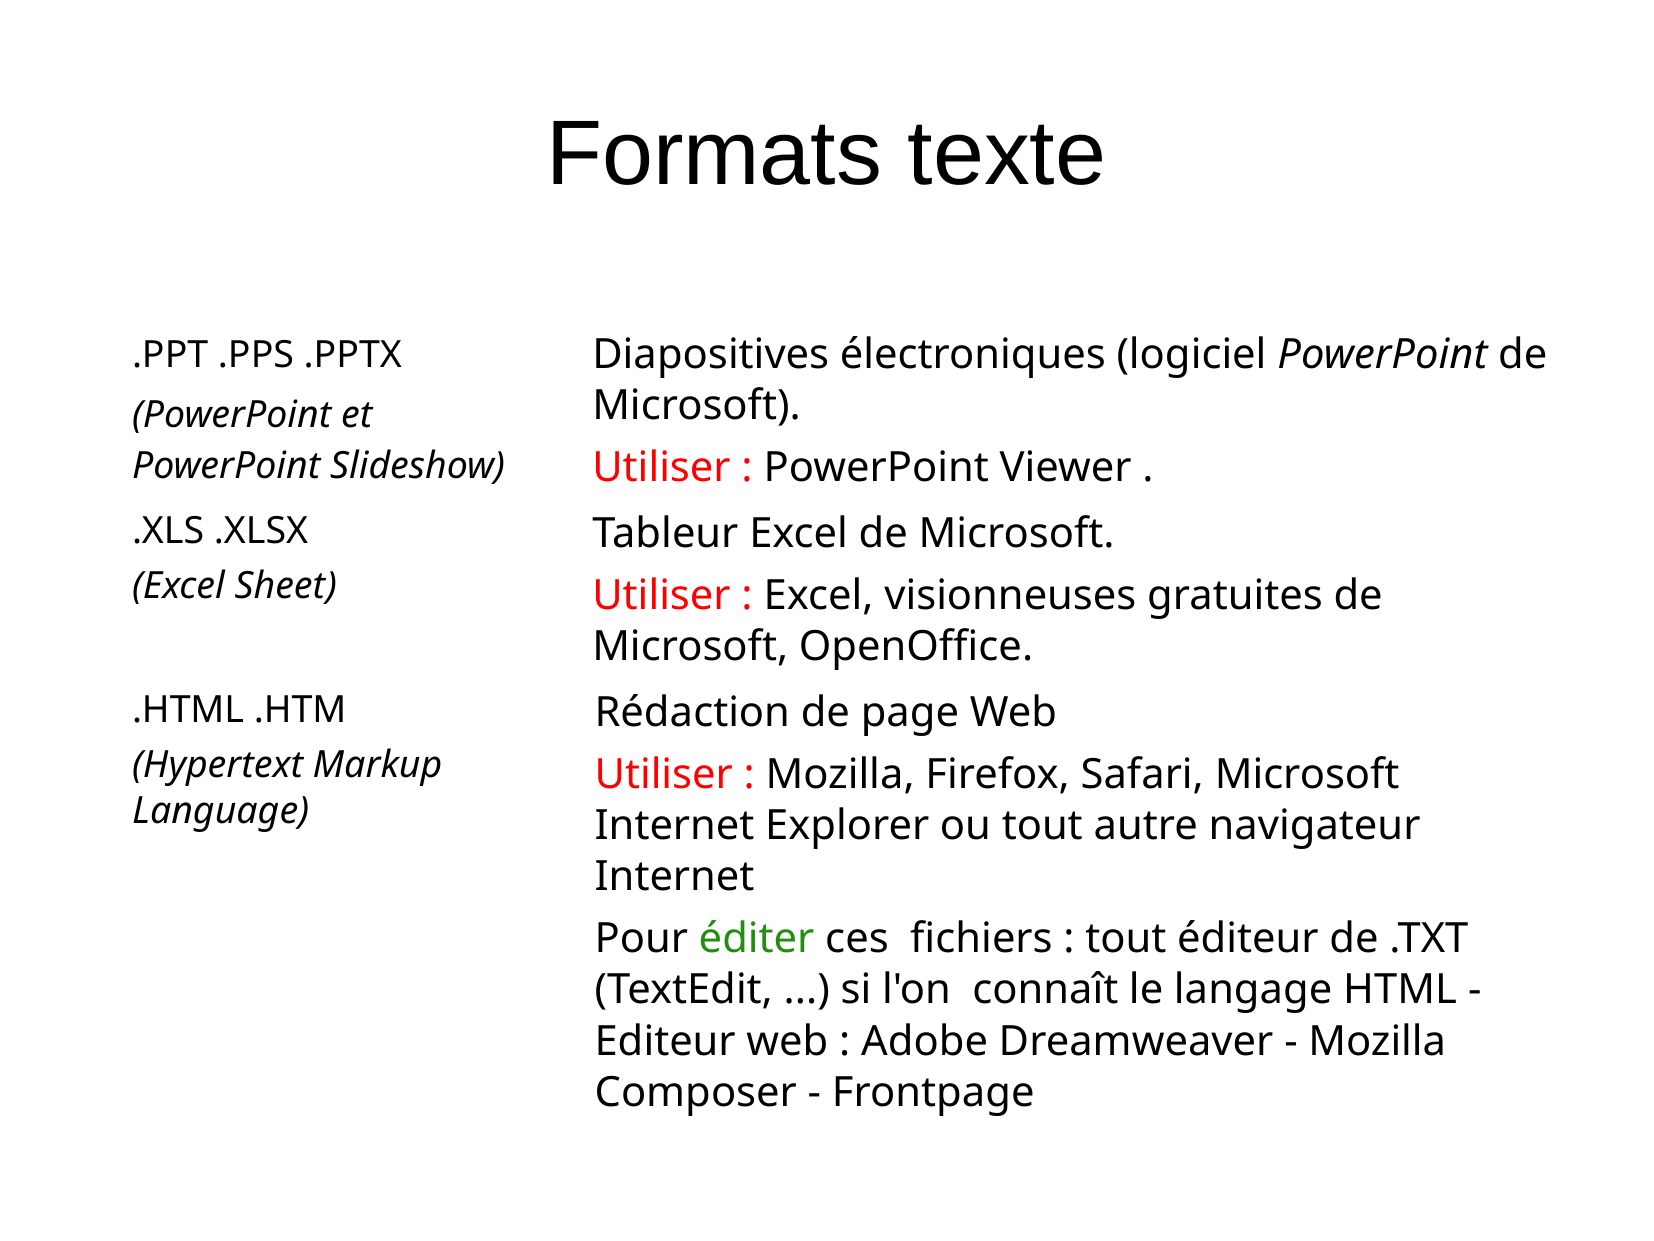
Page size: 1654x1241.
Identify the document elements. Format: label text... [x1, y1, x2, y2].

table_cell .XLS .XLSX (Excel Sheet) [117, 499, 580, 678]
table_cell Tableur Excel de Microsoft. Utiliser : Excel, visionneuses gratuites de Microsoft, OpenOffice. [580, 499, 1567, 678]
table_header Diapositives électroniques (logiciel PowerPoint de Microsoft). Utiliser : PowerPoint Viewer . [580, 320, 1567, 499]
table_cell Rédaction de page Web Utiliser : Mozilla, Firefox, Safari, Microsoft Internet Explorer ou tout autre navigateur Internet Pour éditer ces fichiers : tout éditeur de .TXT (TextEdit, ...) si l'on connaît le langage HTML - Editeur web : Adobe Dreamweaver - Mozilla Composer - Frontpage [580, 678, 1567, 1124]
table_header .PPT .PPS .PPTX (PowerPoint et PowerPoint Slideshow) [117, 320, 580, 499]
table_cell .HTML .HTM (Hypertext Markup Language) [117, 678, 580, 1124]
title Formats texte [82, 49, 1571, 257]
